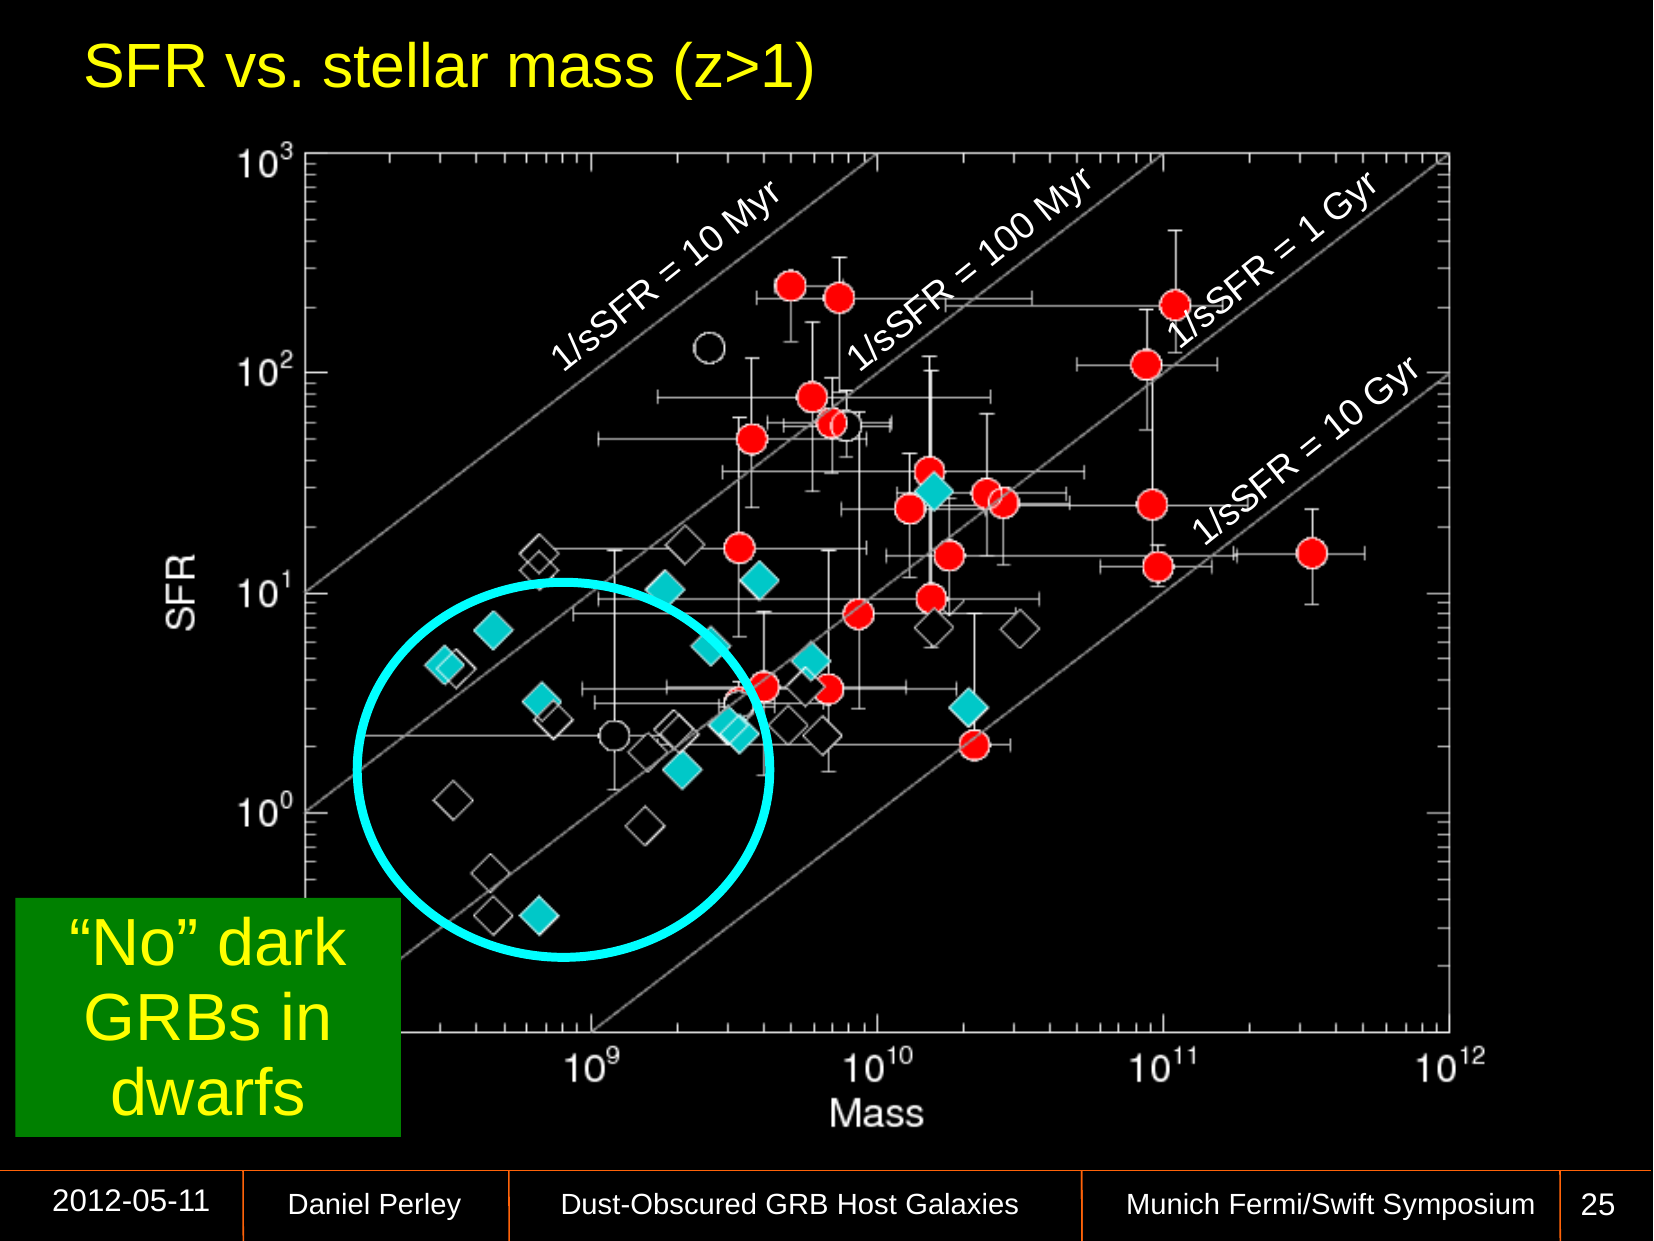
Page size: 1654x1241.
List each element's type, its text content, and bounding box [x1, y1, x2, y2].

text_box 1/sSFR = 100 Myr [822, 132, 1165, 441]
text_box “No” dark GRBs in dwarfs [15, 897, 401, 1137]
title SFR vs. stellar mass (z>1) [83, 25, 1573, 107]
text_box 1/sSFR = 10 Gyr [1167, 325, 1481, 607]
picture [150, 122, 1501, 1129]
text_box 1/sSFR = 10 Myr [526, 132, 870, 441]
text_box 1/sSFR = 1 Gyr [1141, 138, 1412, 372]
